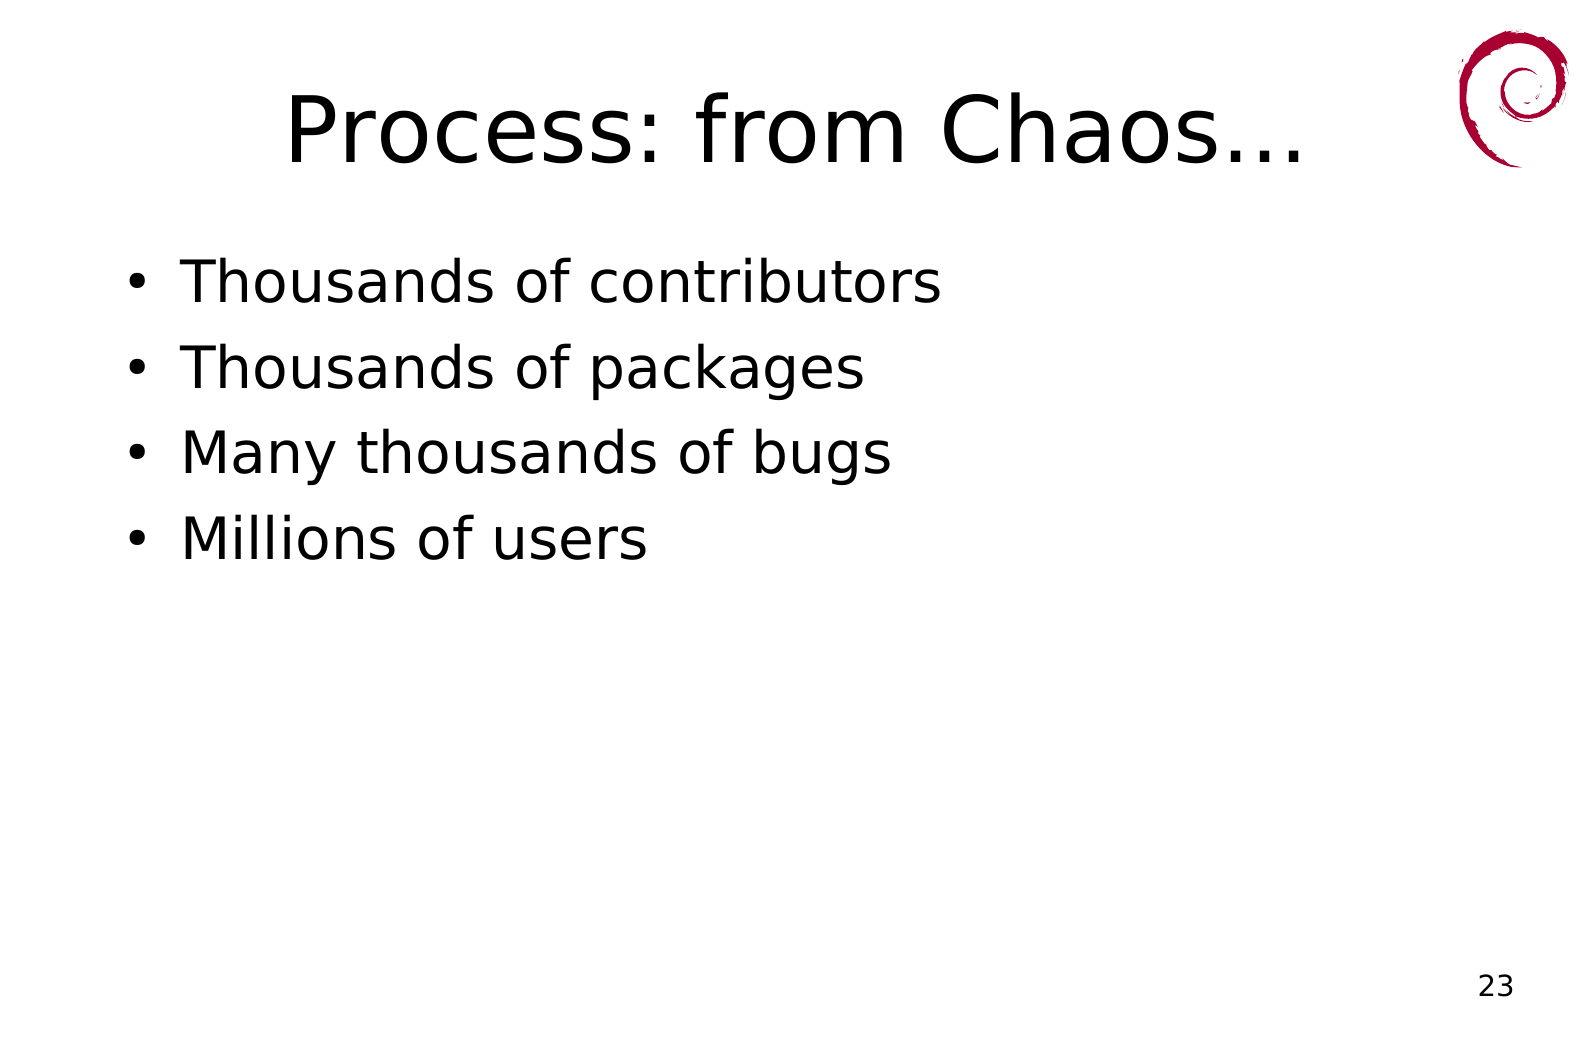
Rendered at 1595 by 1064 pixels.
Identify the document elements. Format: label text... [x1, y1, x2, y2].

title Process: from Chaos... [79, 42, 1515, 220]
list Thousands of contributors Thousands of packages Many thousands of bugs Millions of users [79, 248, 1515, 609]
